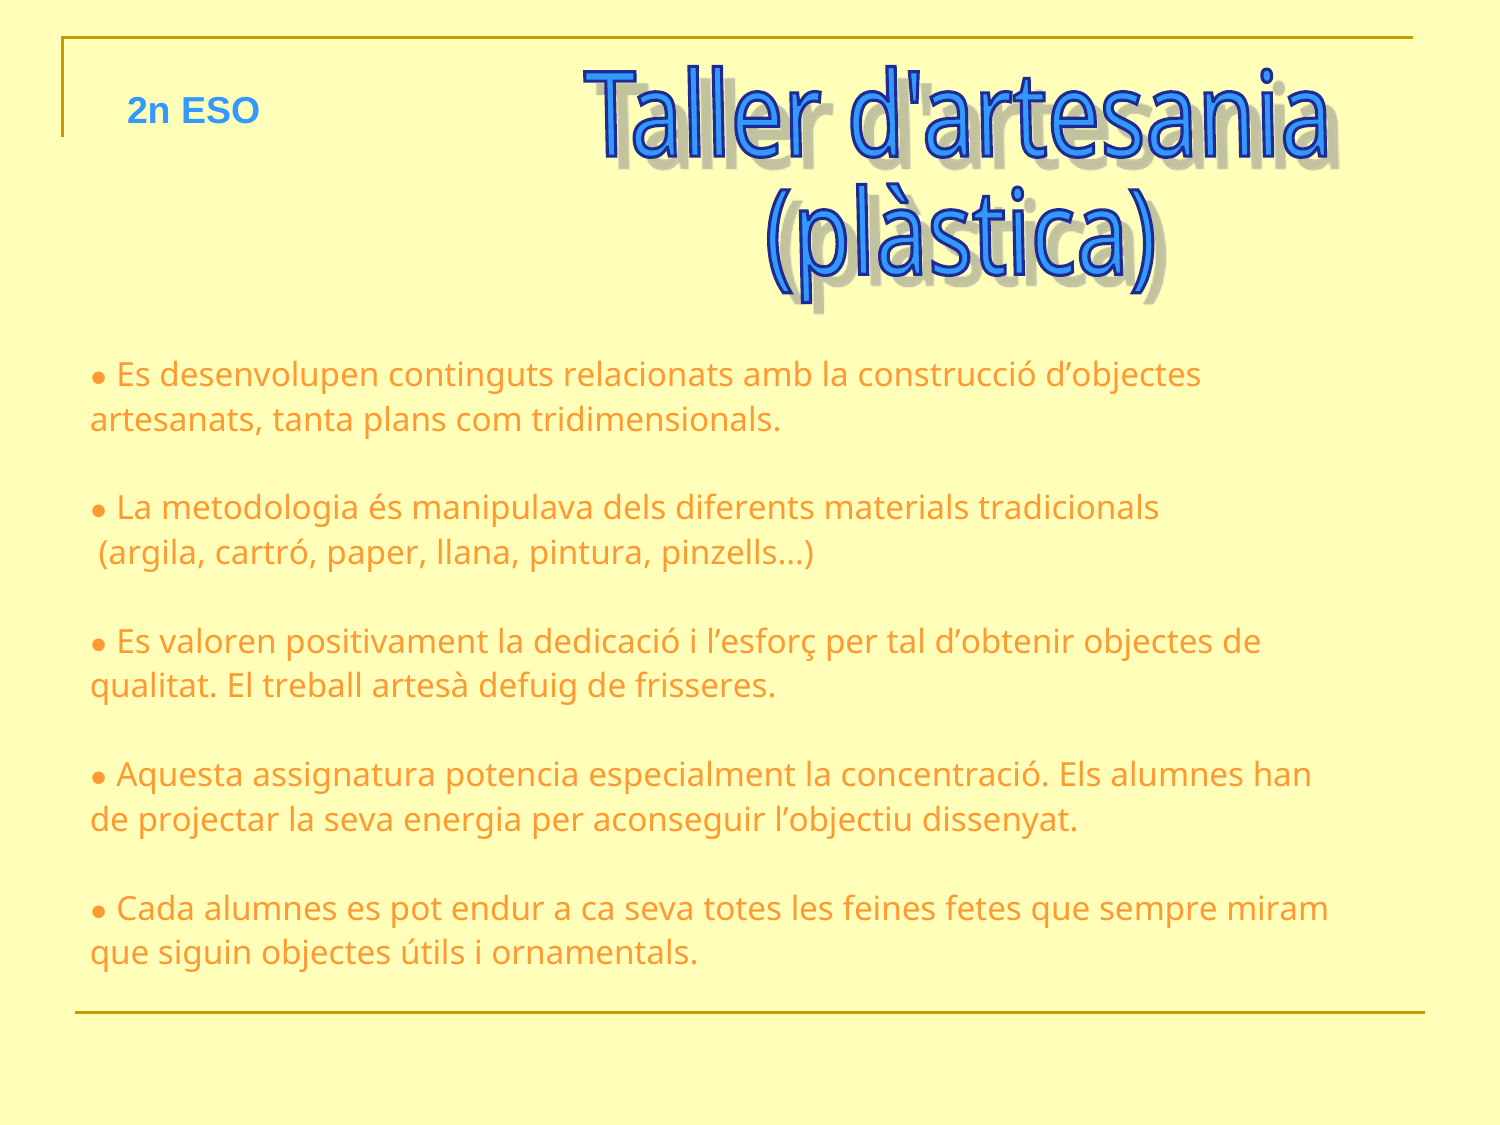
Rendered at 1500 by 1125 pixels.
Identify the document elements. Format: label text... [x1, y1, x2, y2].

text_box Taller d'artesania (plàstica) [1035, 209, 1073, 276]
text_box Taller d'artesania (plàstica) [584, 71, 636, 157]
text_box Taller d'artesania (plàstica) [634, 91, 676, 158]
text_box Taller d'artesania (plàstica) [768, 189, 792, 293]
text_box Taller d'artesania (plàstica) [713, 66, 724, 157]
text_box Taller d'artesania (plàstica) [790, 91, 821, 157]
text_box Taller d'artesania (plàstica) [973, 196, 1006, 276]
list ● Es desenvolupen continguts relacionats amb la construcció d’objectes artesanats, tanta plans com tridimensionals. ● La metodologia és manipulava dels diferents materials tradicionals (argila, cartró, paper, llana, pintura, pinzells…) ● Es valoren positivament la dedicació i l’esforç per tal d’obtenir objectes de qualitat. El treball artesà defuig de frisseres. ● Aquesta assignatura potencia especialment la concentració. Els alumnes han de projectar la seva energia per aconseguir l’objectiu dissenyat. ● Cada alumnes es pot endur a ca seva totes les feines fetes que sempre miram que siguin objectes útils i ornamentals. [75, 349, 1426, 1006]
text_box Taller d'artesania (plàstica) [1130, 189, 1153, 293]
text_box Taller d'artesania (plàstica) [879, 209, 921, 276]
text_box 2n ESO [112, 78, 479, 184]
text_box Taller d'artesania (plàstica) [1205, 91, 1249, 157]
text_box Taller d'artesania (plàstica) [1284, 91, 1326, 158]
text_box Taller d'artesania (plàstica) [981, 91, 1012, 157]
text_box Taller d'artesania (plàstica) [800, 209, 846, 303]
text_box Taller d'artesania (plàstica) [851, 66, 898, 158]
text_box Taller d'artesania (plàstica) [932, 209, 969, 276]
text_box Taller d'artesania (plàstica) [1080, 209, 1122, 276]
text_box Taller d'artesania (plàstica) [1263, 92, 1273, 157]
text_box Taller d'artesania (plàstica) [1149, 91, 1191, 158]
text_box Taller d'artesania (plàstica) [1104, 91, 1142, 158]
text_box Taller d'artesania (plàstica) [857, 184, 868, 275]
text_box Taller d'artesania (plàstica) [735, 91, 779, 158]
text_box Taller d'artesania (plàstica) [1052, 91, 1096, 158]
text_box Taller d'artesania (plàstica) [688, 66, 700, 157]
text_box Taller d'artesania (plàstica) [1014, 78, 1046, 158]
text_box Taller d'artesania (plàstica) [926, 91, 968, 158]
text_box Taller d'artesania (plàstica) [1013, 210, 1024, 275]
